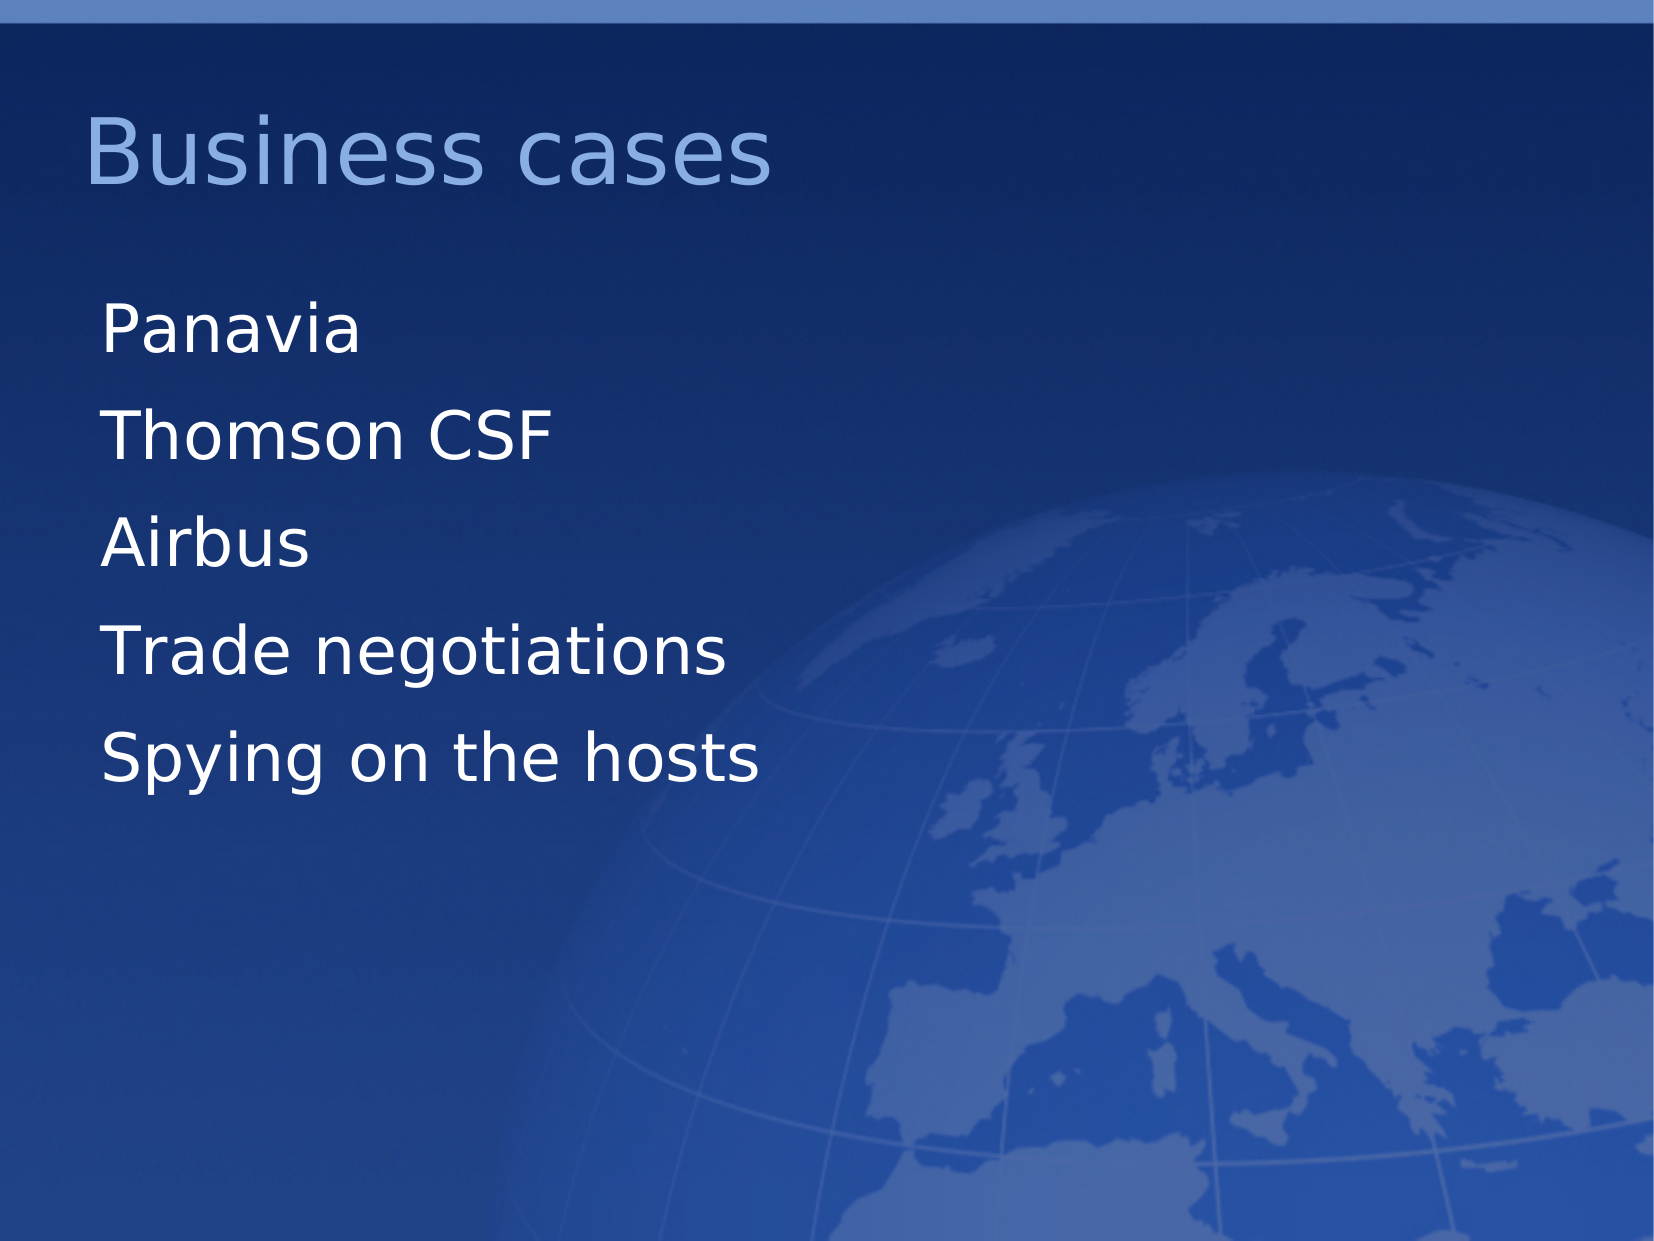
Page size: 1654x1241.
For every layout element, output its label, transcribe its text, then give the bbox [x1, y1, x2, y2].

picture [0, 0, 1654, 1241]
list Panavia Thomson CSF Airbus Trade negotiations Spying on the hosts [82, 290, 1571, 1094]
title Business cases [82, 56, 1571, 250]
